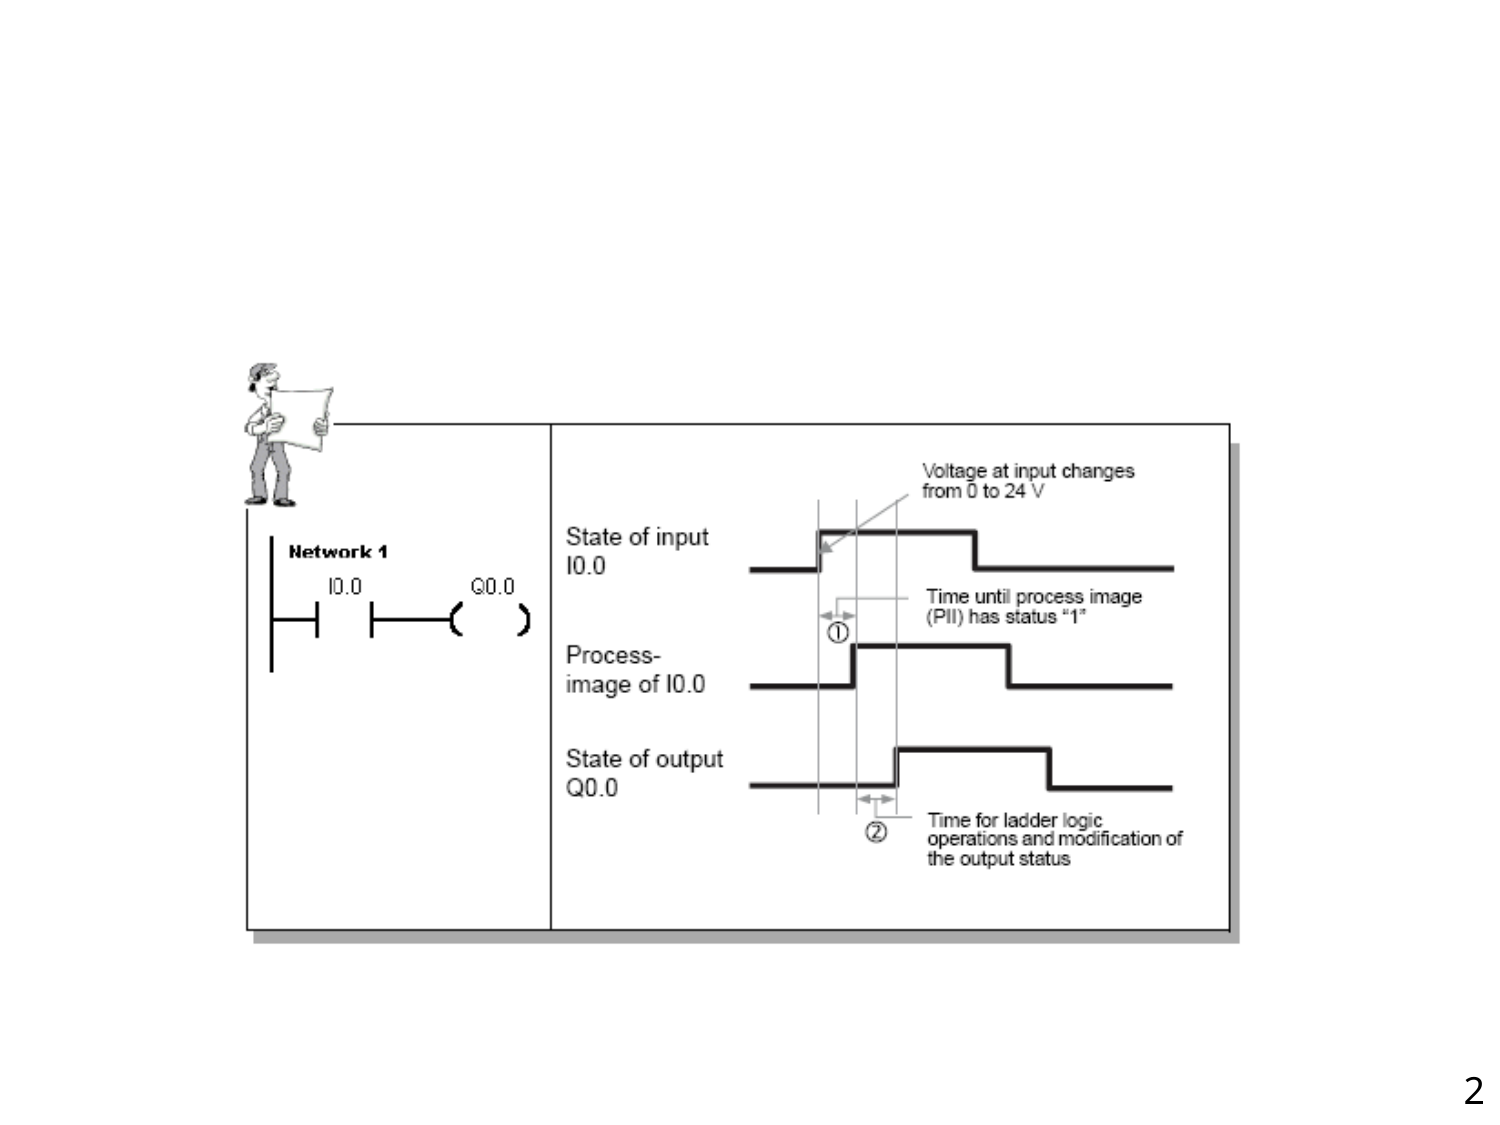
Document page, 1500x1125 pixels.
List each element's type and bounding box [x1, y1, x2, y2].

picture [212, 349, 1251, 955]
